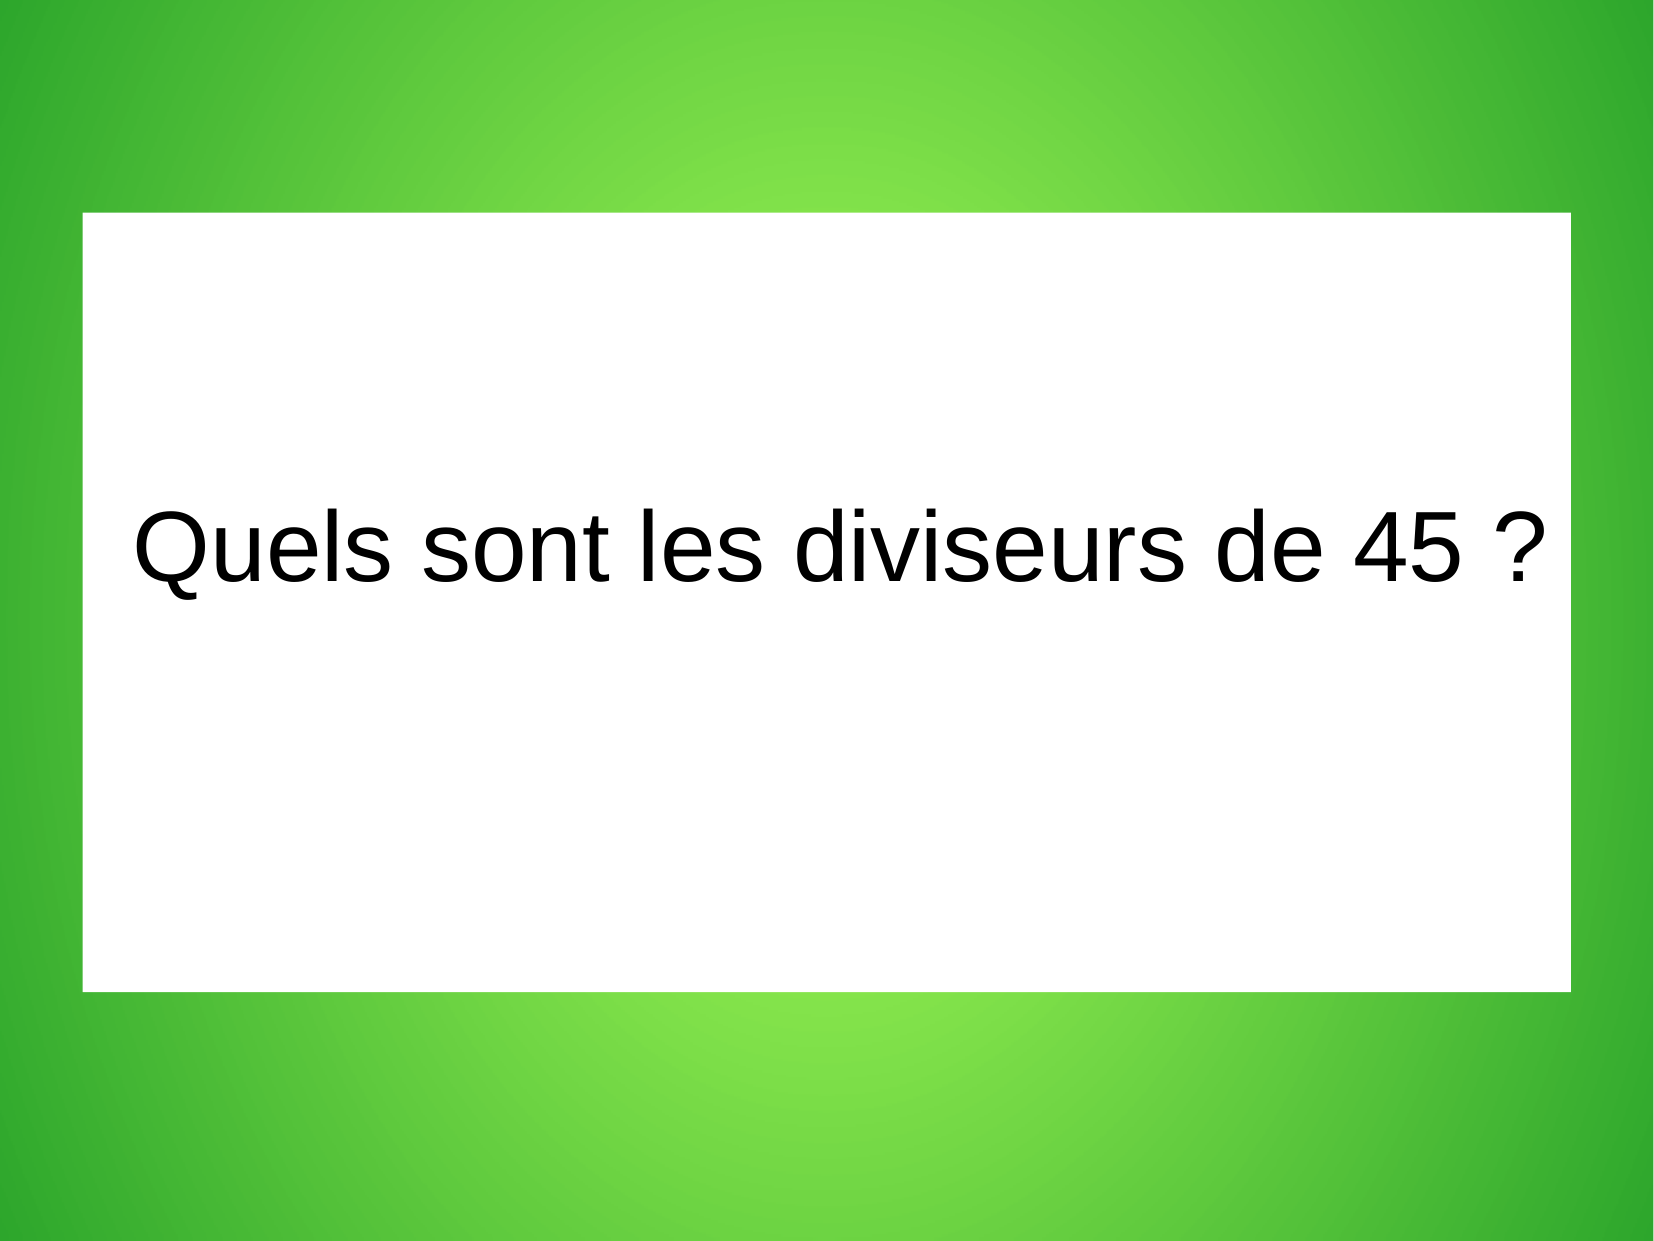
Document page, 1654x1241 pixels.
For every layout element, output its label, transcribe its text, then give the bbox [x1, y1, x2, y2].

picture [0, 0, 1654, 1241]
subtitle Quels sont les diviseurs de 45 ? [82, 212, 1571, 993]
text_box [98, 487, 1559, 754]
